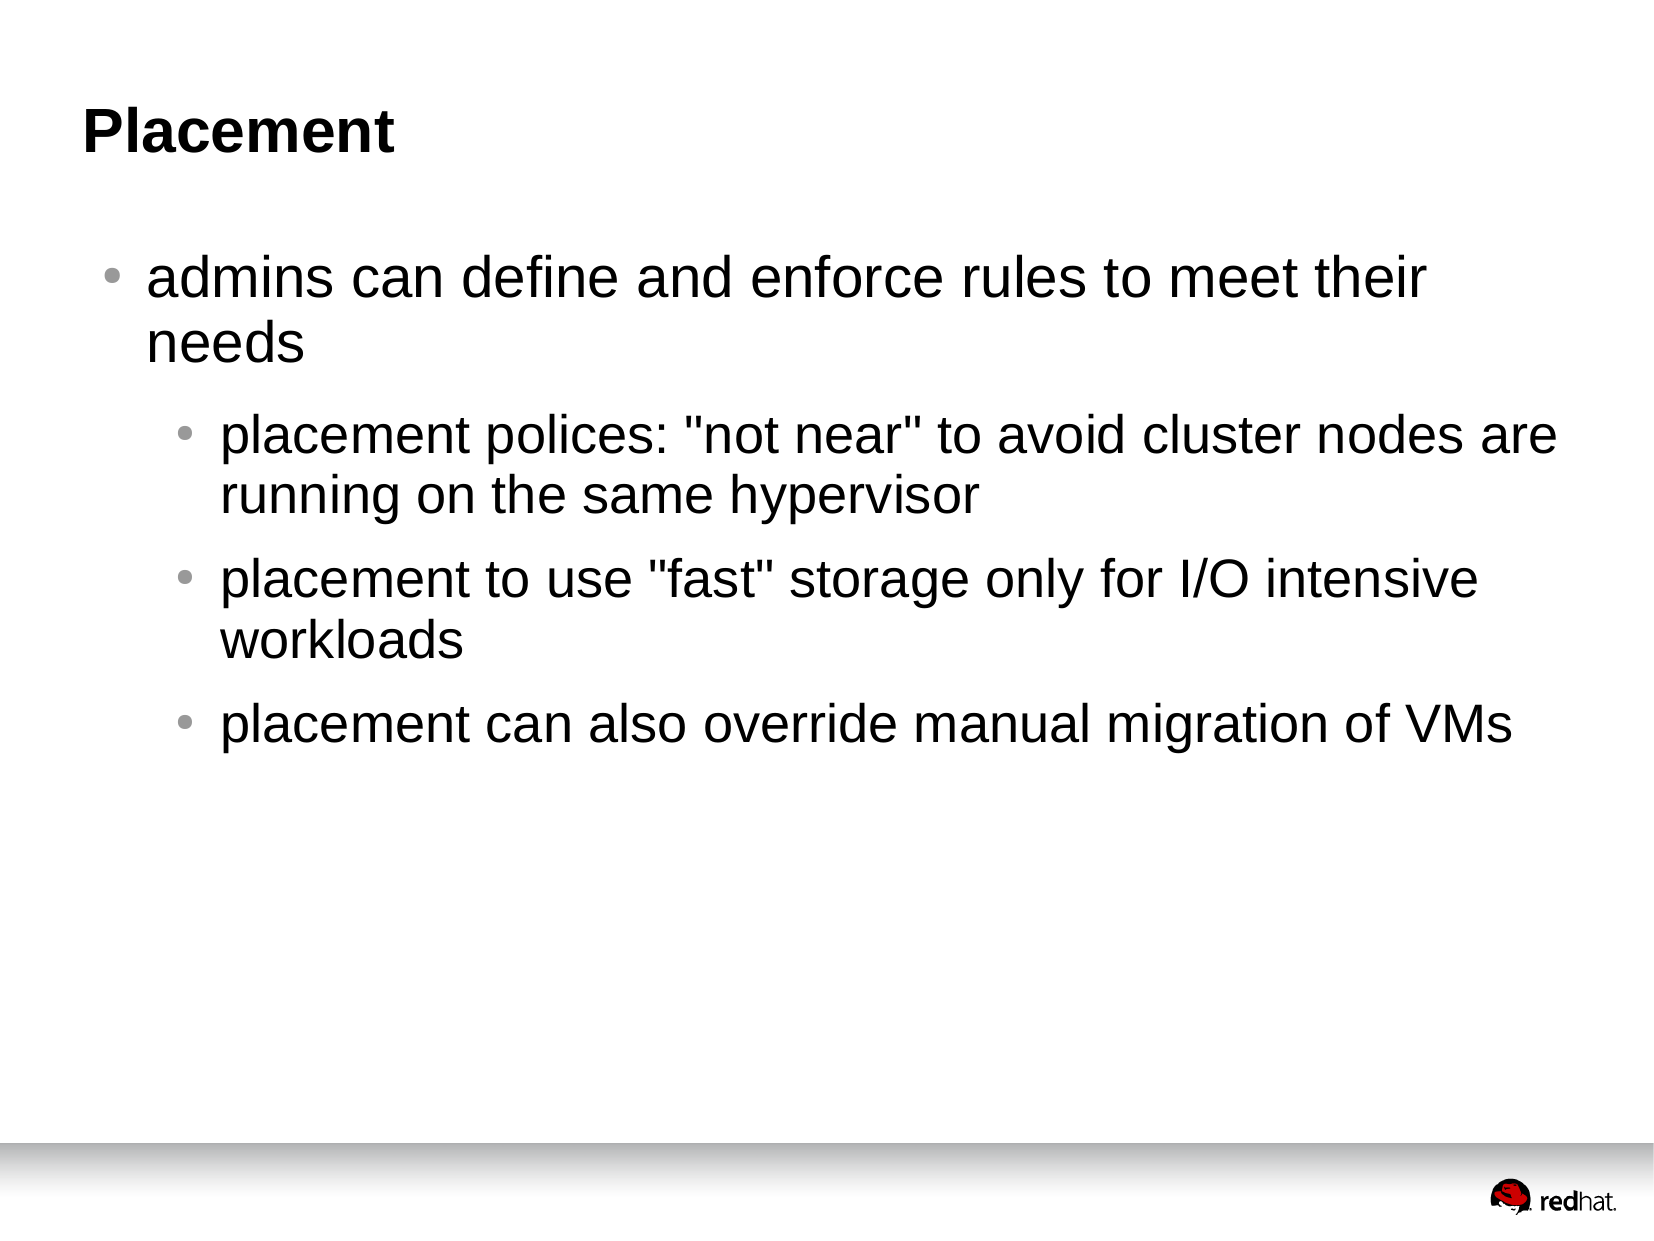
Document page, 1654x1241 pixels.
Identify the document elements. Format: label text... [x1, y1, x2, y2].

title Placement [82, 37, 1571, 225]
picture [0, 1143, 1654, 1241]
list admins can define and enforce rules to meet their needs placement polices: "not near" to avoid cluster nodes are running on the same hypervisor placement to use "fast" storage only for I/O intensive workloads placement can also override manual migration of VMs [86, 244, 1576, 1039]
